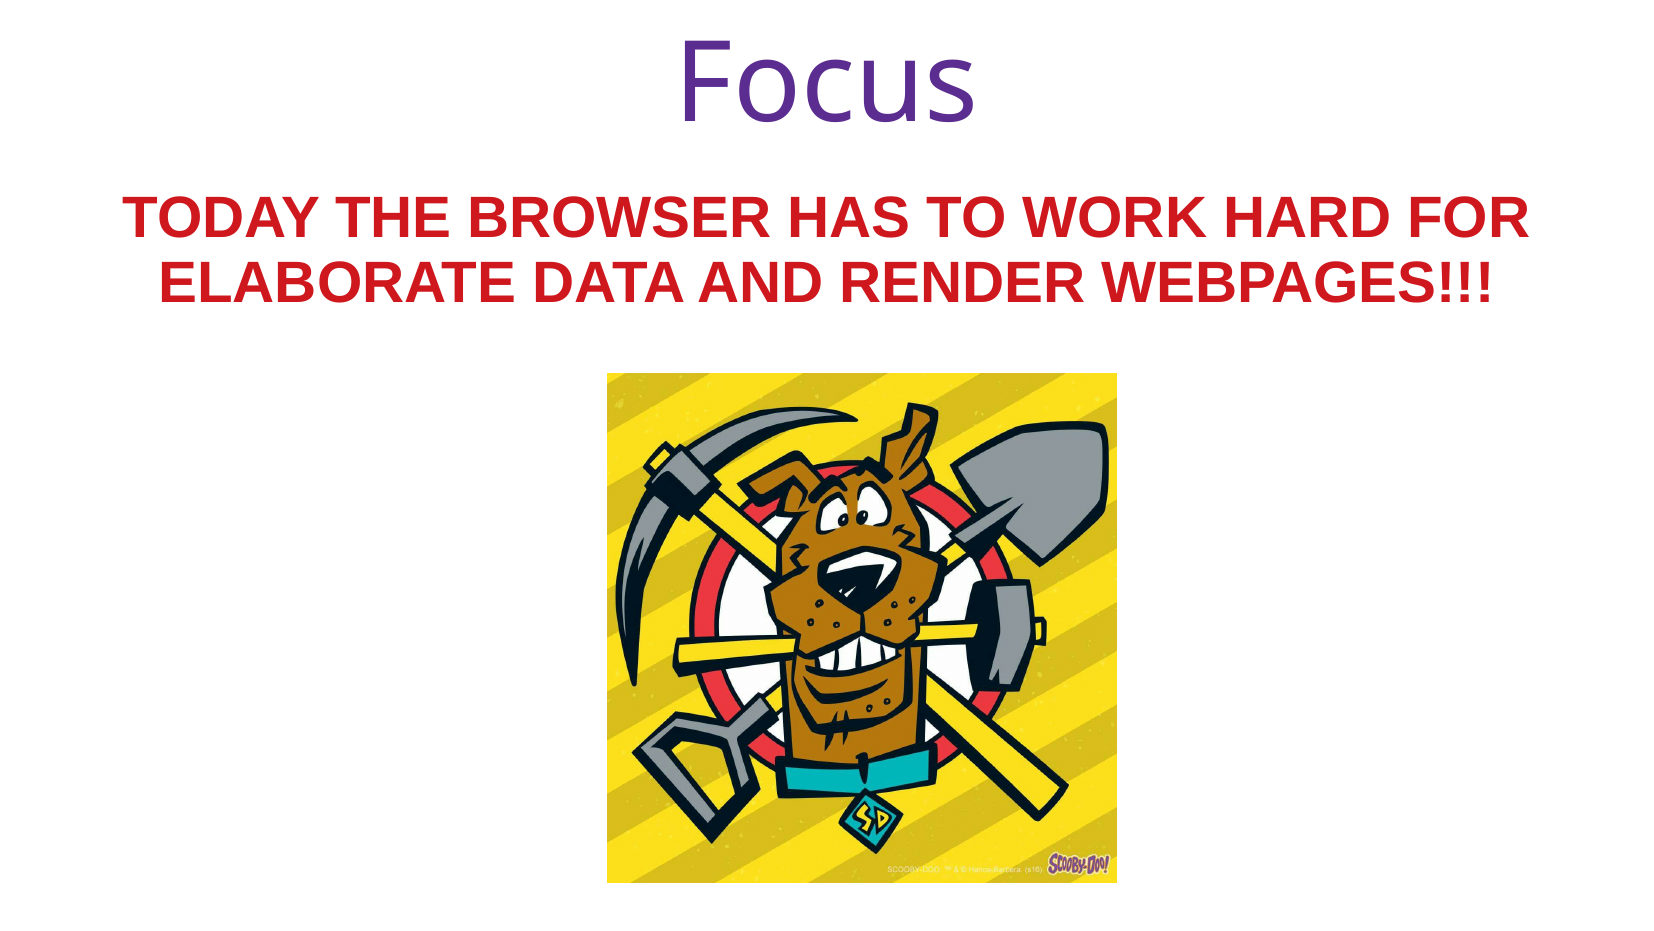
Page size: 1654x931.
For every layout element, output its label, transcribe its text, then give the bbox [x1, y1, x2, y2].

text_box TODAY THE BROWSER HAS TO WORK HARD FOR ELABORATE DATA AND RENDER WEBPAGES!!! [0, 177, 1654, 323]
title Focus [0, 0, 1654, 156]
picture [607, 373, 1117, 883]
